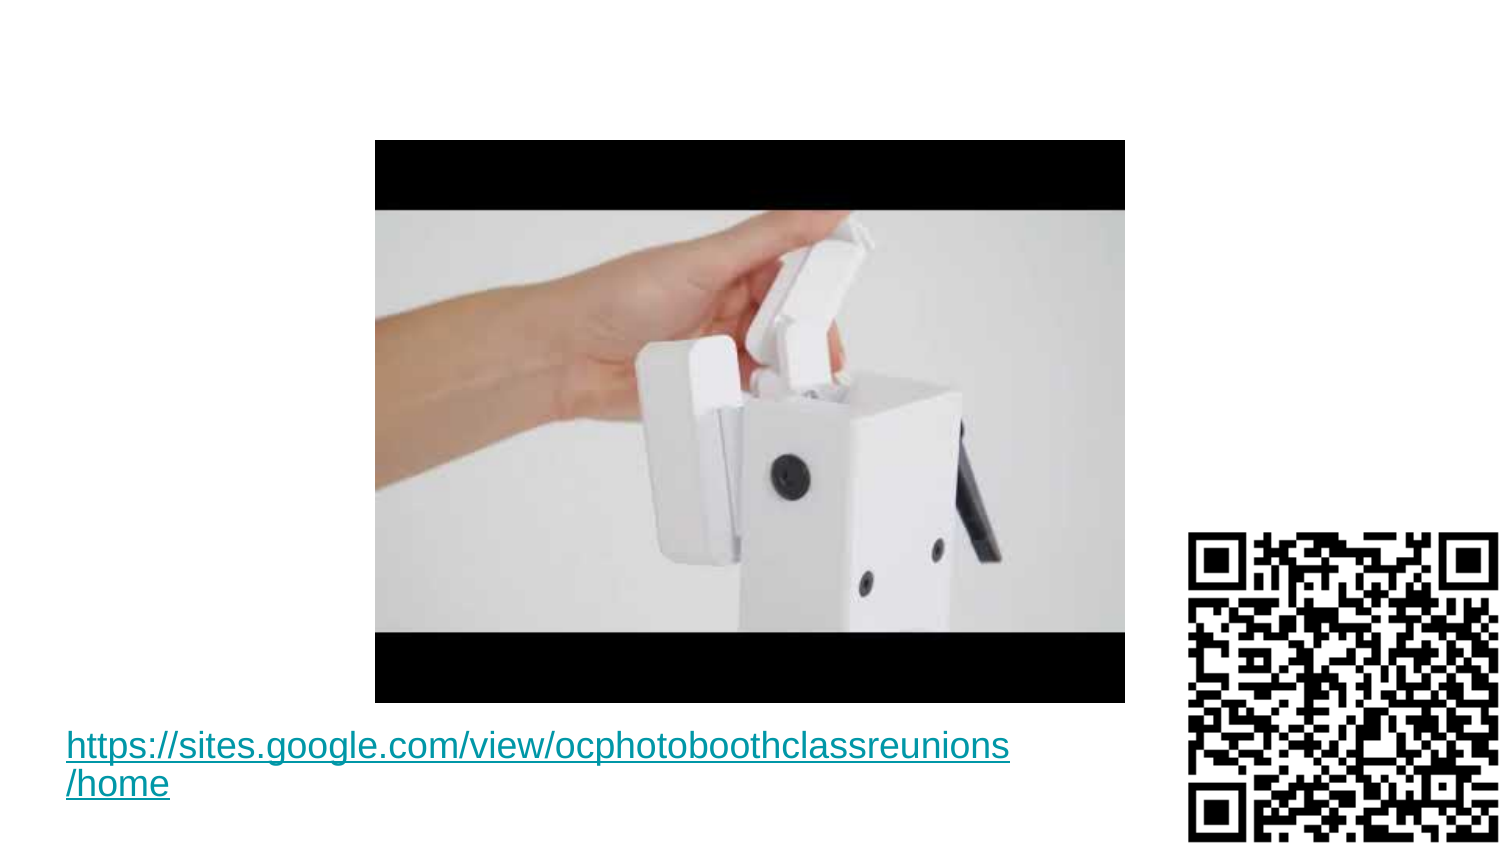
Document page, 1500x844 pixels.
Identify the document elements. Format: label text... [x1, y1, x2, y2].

picture [1187, 531, 1500, 844]
list https://sites.google.com/view/ocphotoboothclassreunions/home [51, 694, 1036, 794]
picture [375, 140, 1125, 704]
